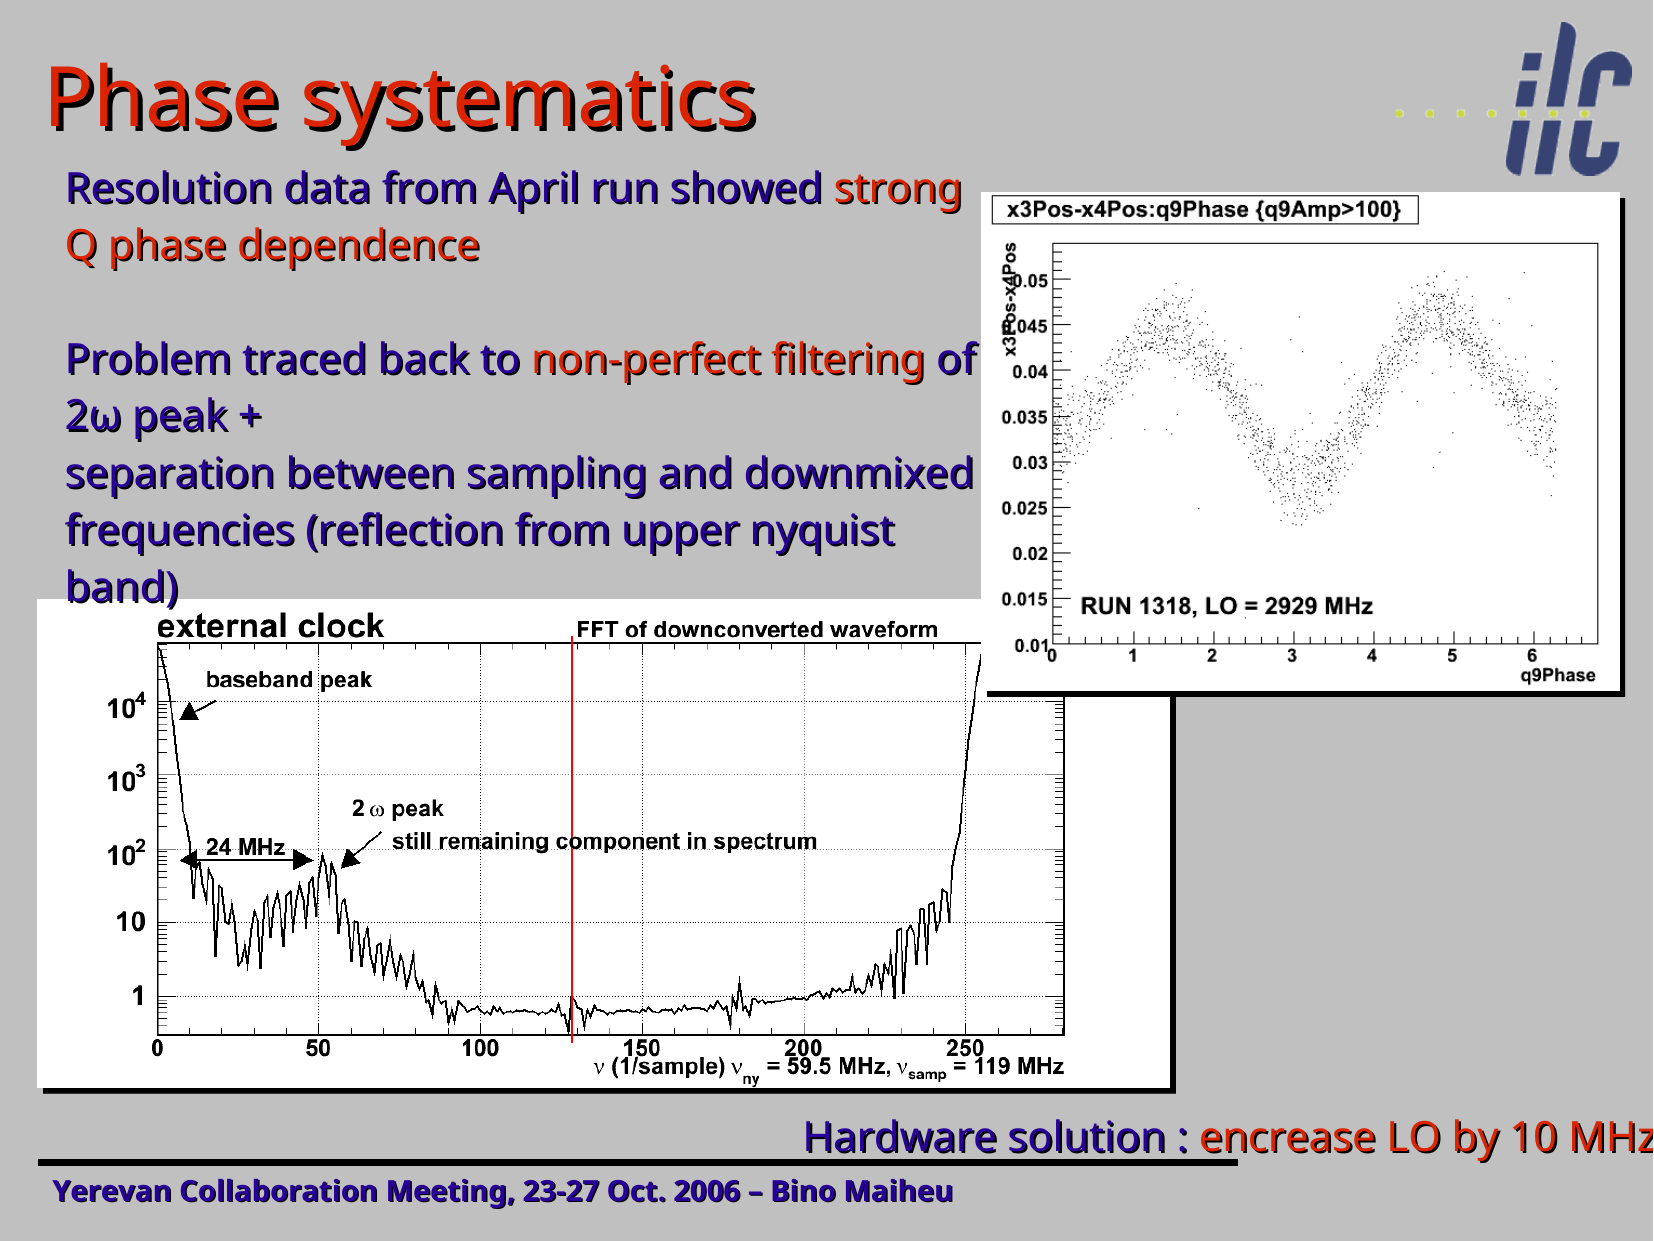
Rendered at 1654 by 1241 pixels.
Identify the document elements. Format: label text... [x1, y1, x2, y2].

text_box Phase systematics [28, 30, 1396, 146]
picture [1396, 22, 1632, 176]
text_box Hardware solution : encrease LO by 10 MHz [787, 1099, 1628, 1163]
picture [37, 192, 1620, 1088]
text_box Yerevan Collaboration Meeting, 23-27 Oct. 2006 – Bino Maiheu [37, 1162, 996, 1213]
text_box Resolution data from April run showed strong Q phase dependence Problem traced back to non-perfect filtering of 2ω peak + separation between sampling and downmixed frequencies (reflection from upper nyquist band) [49, 150, 938, 567]
